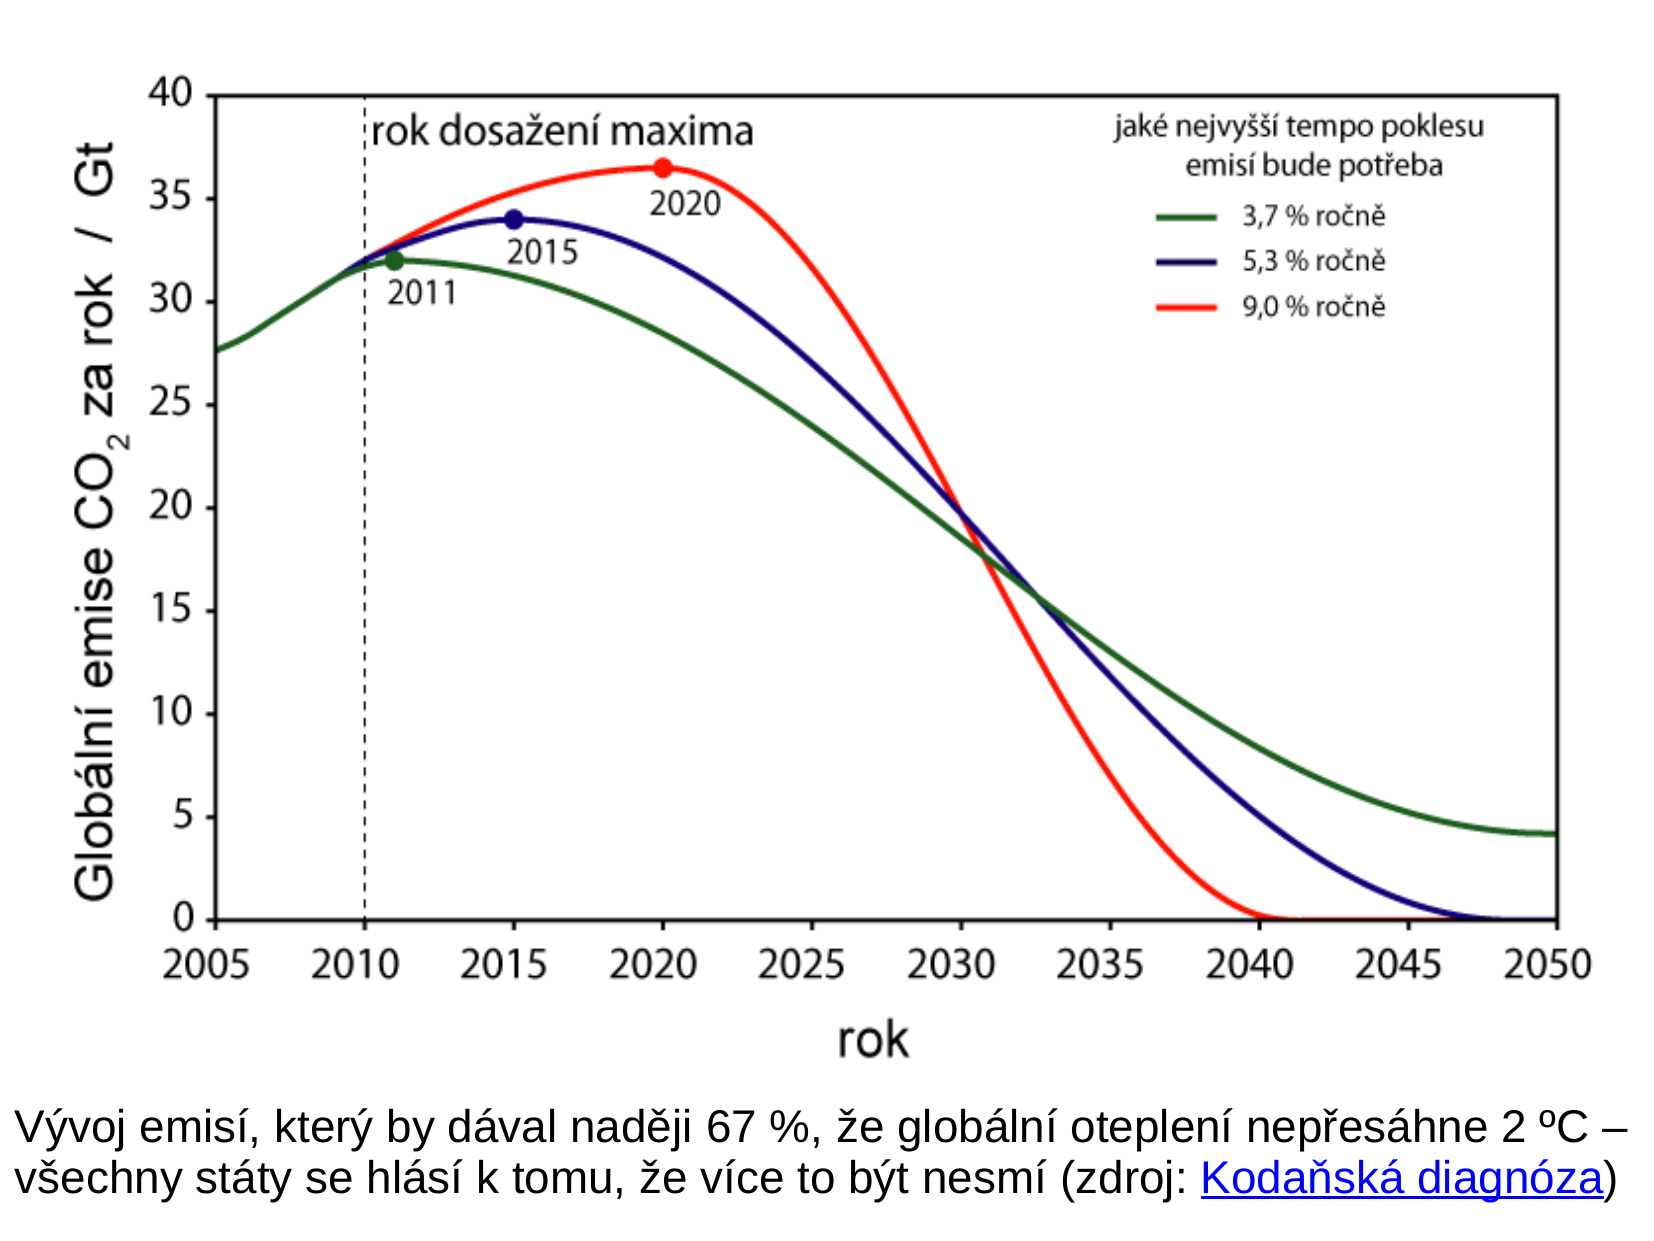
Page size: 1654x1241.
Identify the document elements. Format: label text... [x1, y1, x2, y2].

text_box Vývoj emisí, který by dával naději 67 %, že globální oteplení nepřesáhne 2 ºC – všechny státy se hlásí k tomu, že více to být nesmí (zdroj: Kodaňská diagnóza) [0, 1093, 1654, 1212]
picture [65, 65, 1595, 1075]
